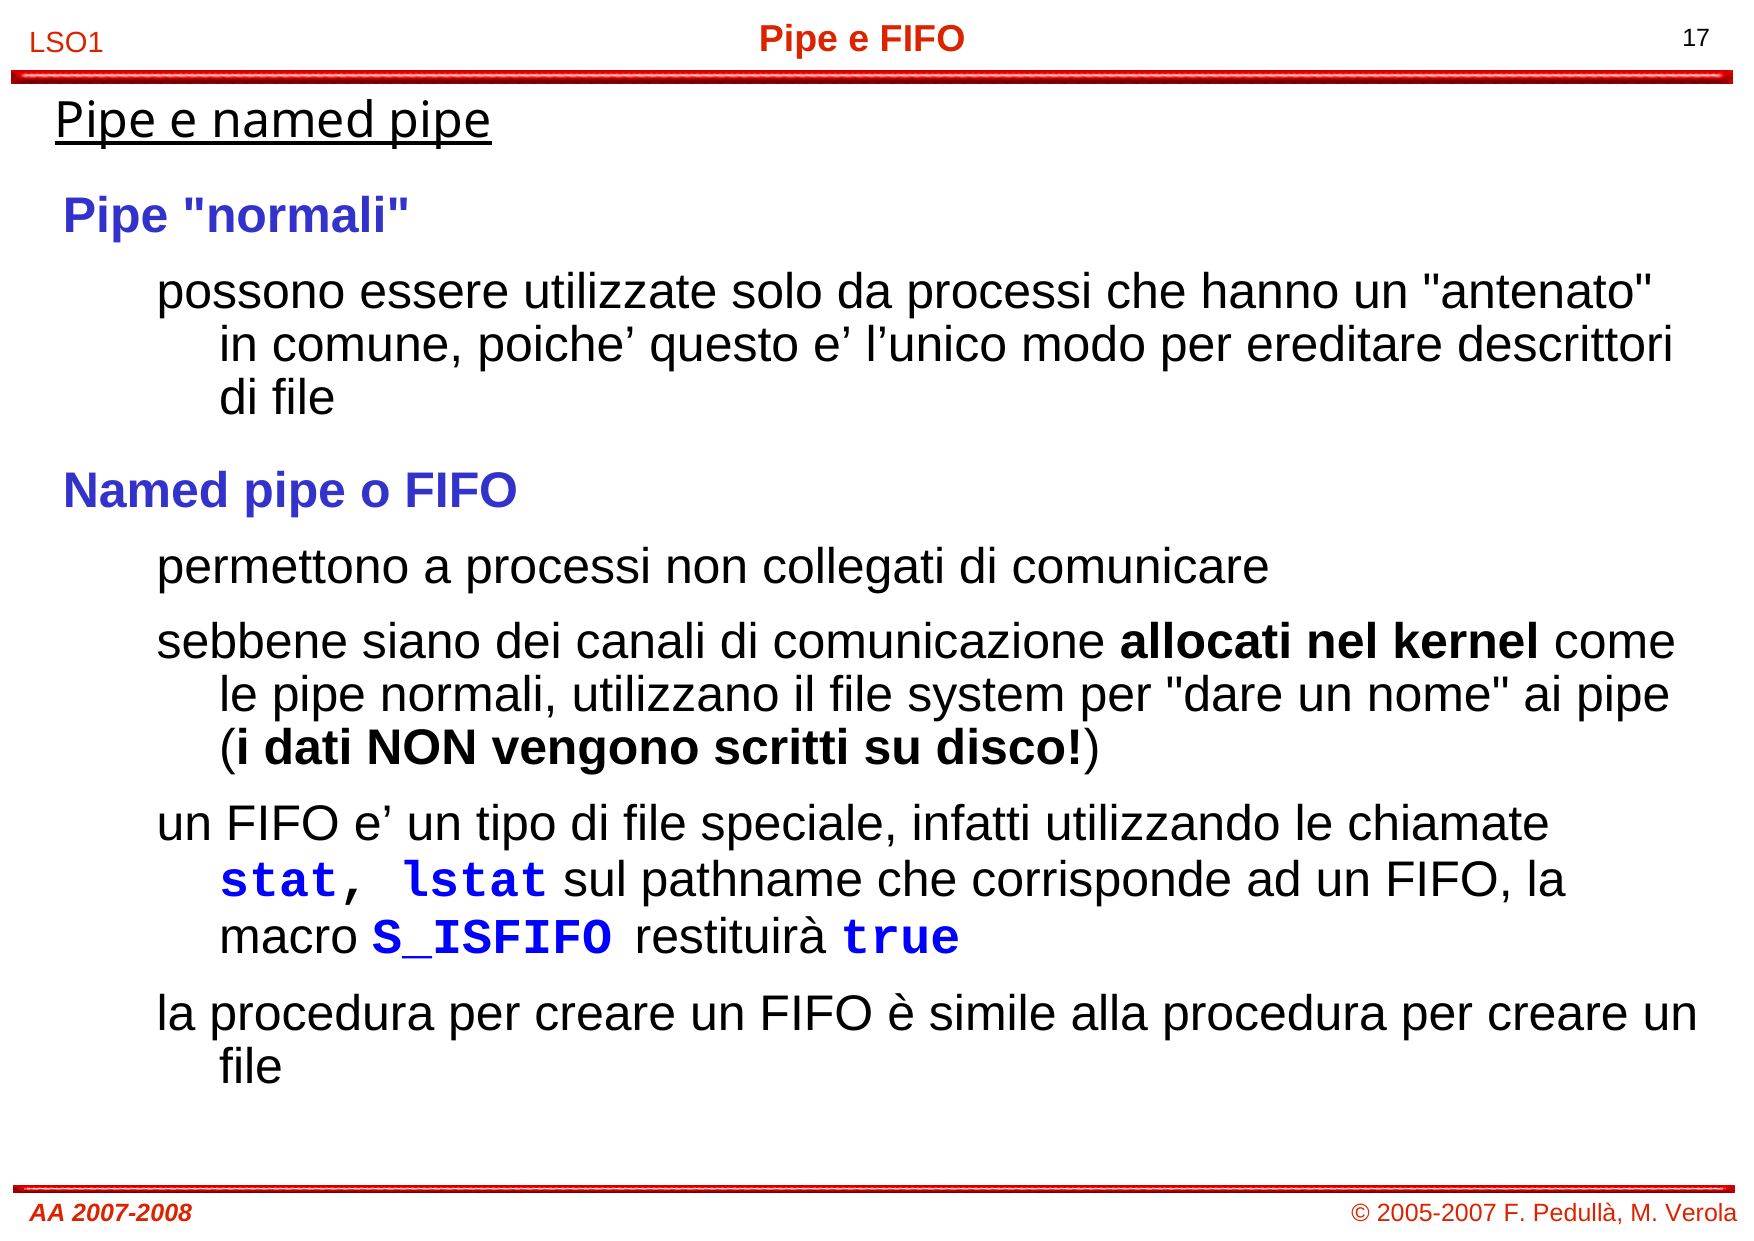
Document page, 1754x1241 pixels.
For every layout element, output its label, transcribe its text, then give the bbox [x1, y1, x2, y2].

list Pipe "normali" possono essere utilizzate solo da processi che hanno un "antenato" in comune, poiche’ questo e’ l’unico modo per ereditare descrittori di file Named pipe o FIFO permettono a processi non collegati di comunicare sebbene siano dei canali di comunicazione allocati nel kernel come le pipe normali, utilizzano il file system per "dare un nome" ai pipe (i dati NON vengono scritti su disco!) un FIFO e’ un tipo di file speciale, infatti utilizzando le chiamate stat, lstat sul pathname che corrisponde ad un FIFO, la macro S_ISFIFO restituirà true la procedura per creare un FIFO è simile alla procedura per creare un file [48, 179, 1721, 1112]
picture [13, 1185, 1735, 1193]
picture [11, 70, 1733, 84]
title Pipe e named pipe [40, 72, 1714, 168]
